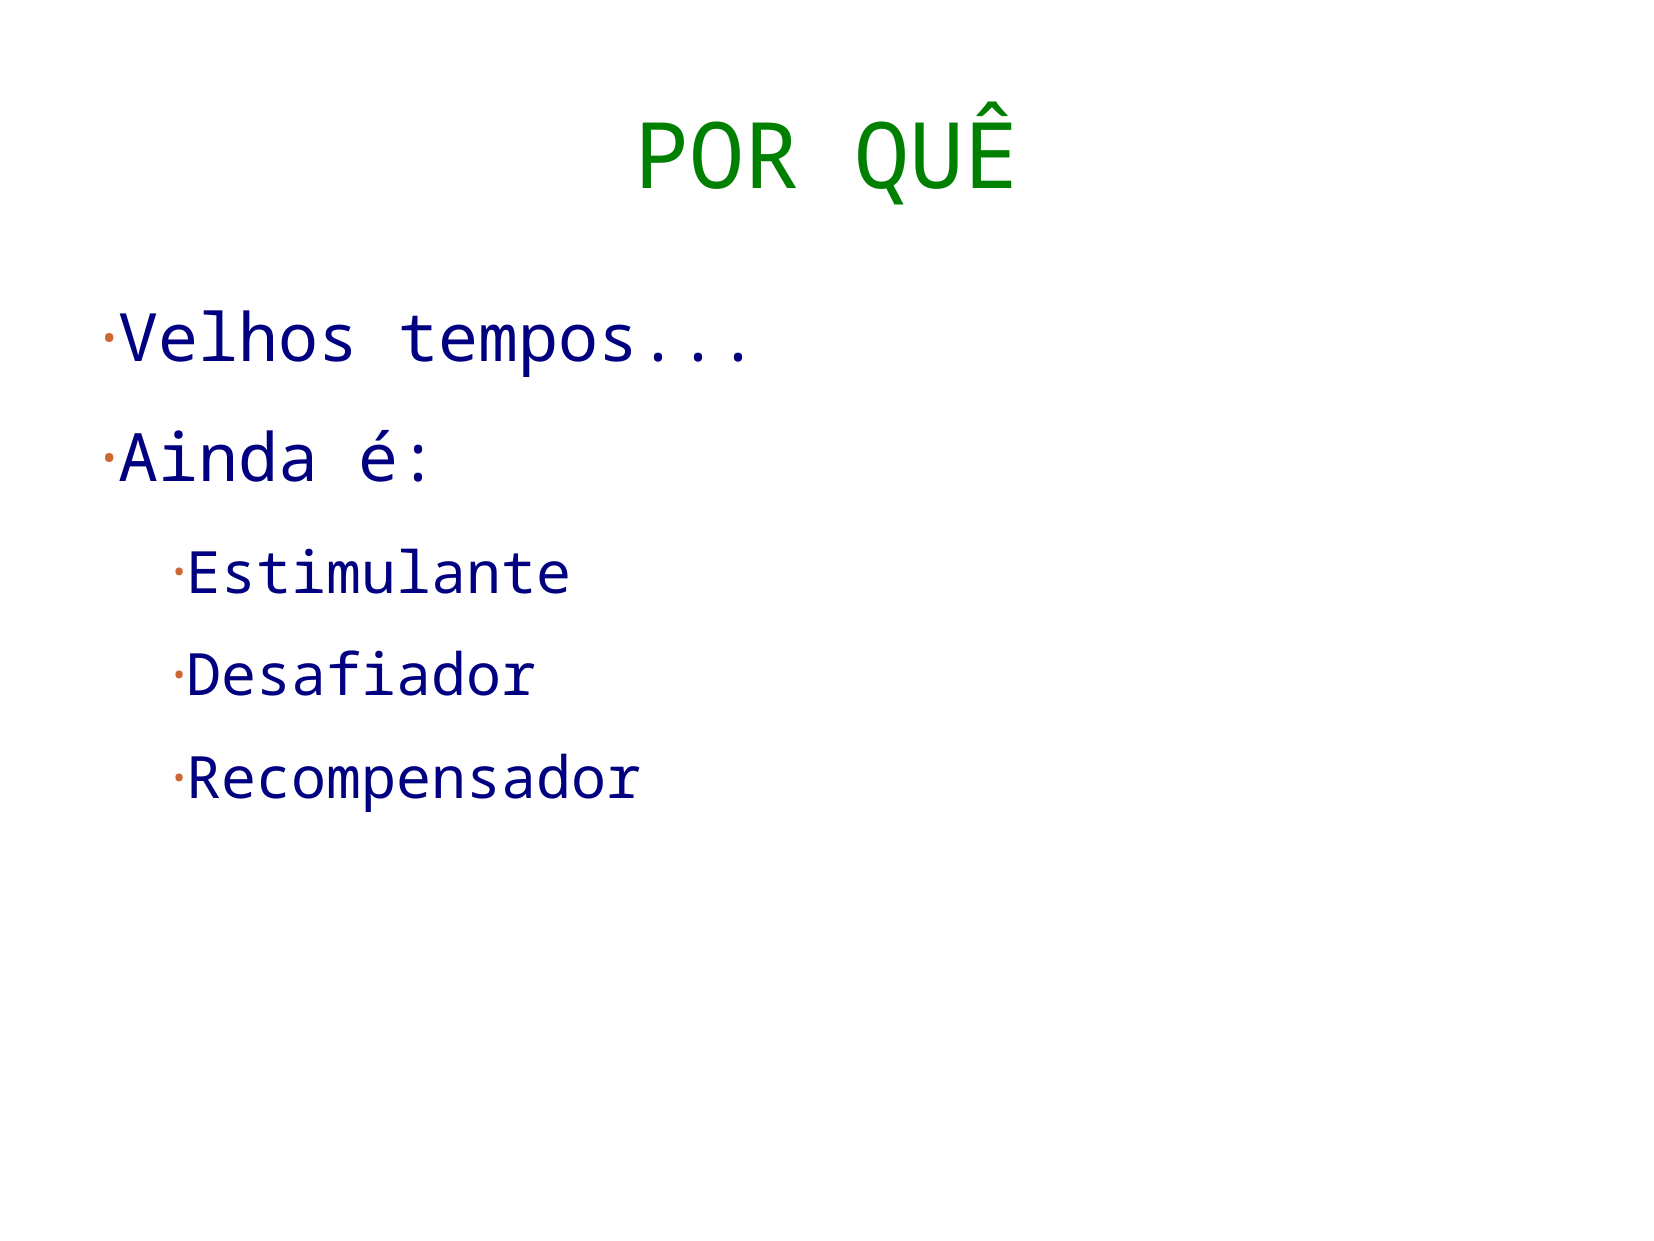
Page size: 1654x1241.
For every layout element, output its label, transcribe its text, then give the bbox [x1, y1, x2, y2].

list Velhos tempos... Ainda é: Estimulante Desafiador Recompensador [82, 290, 1571, 1010]
title POR QUÊ [82, 49, 1571, 257]
